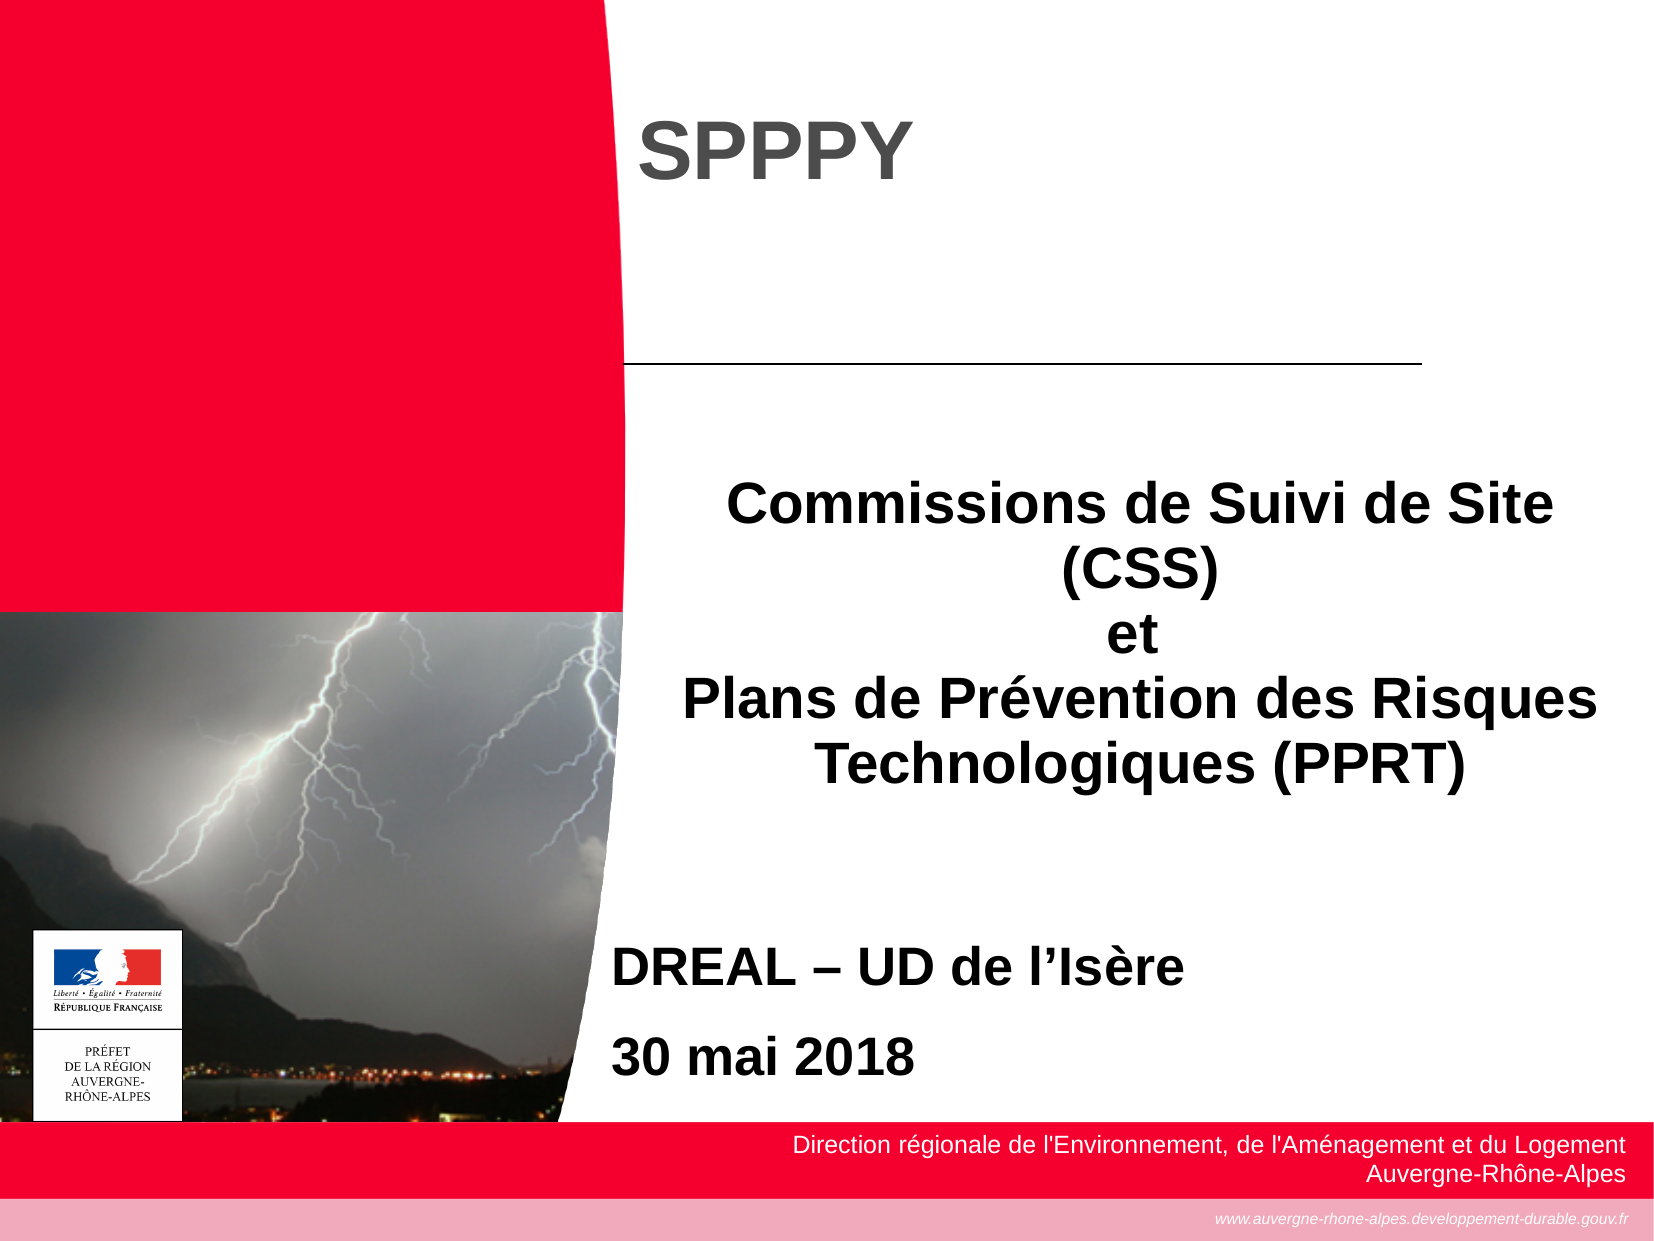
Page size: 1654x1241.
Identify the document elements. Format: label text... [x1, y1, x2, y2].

text_box Commissions de Suivi de Site (CSS) et Plans de Prévention des Risques Technologiques (PPRT) [633, 462, 1649, 806]
picture [0, 0, 1654, 1241]
title SPPPY [637, 54, 1582, 248]
subtitle DREAL – UD de l’Isère 30 mai 2018 [611, 936, 1604, 1087]
